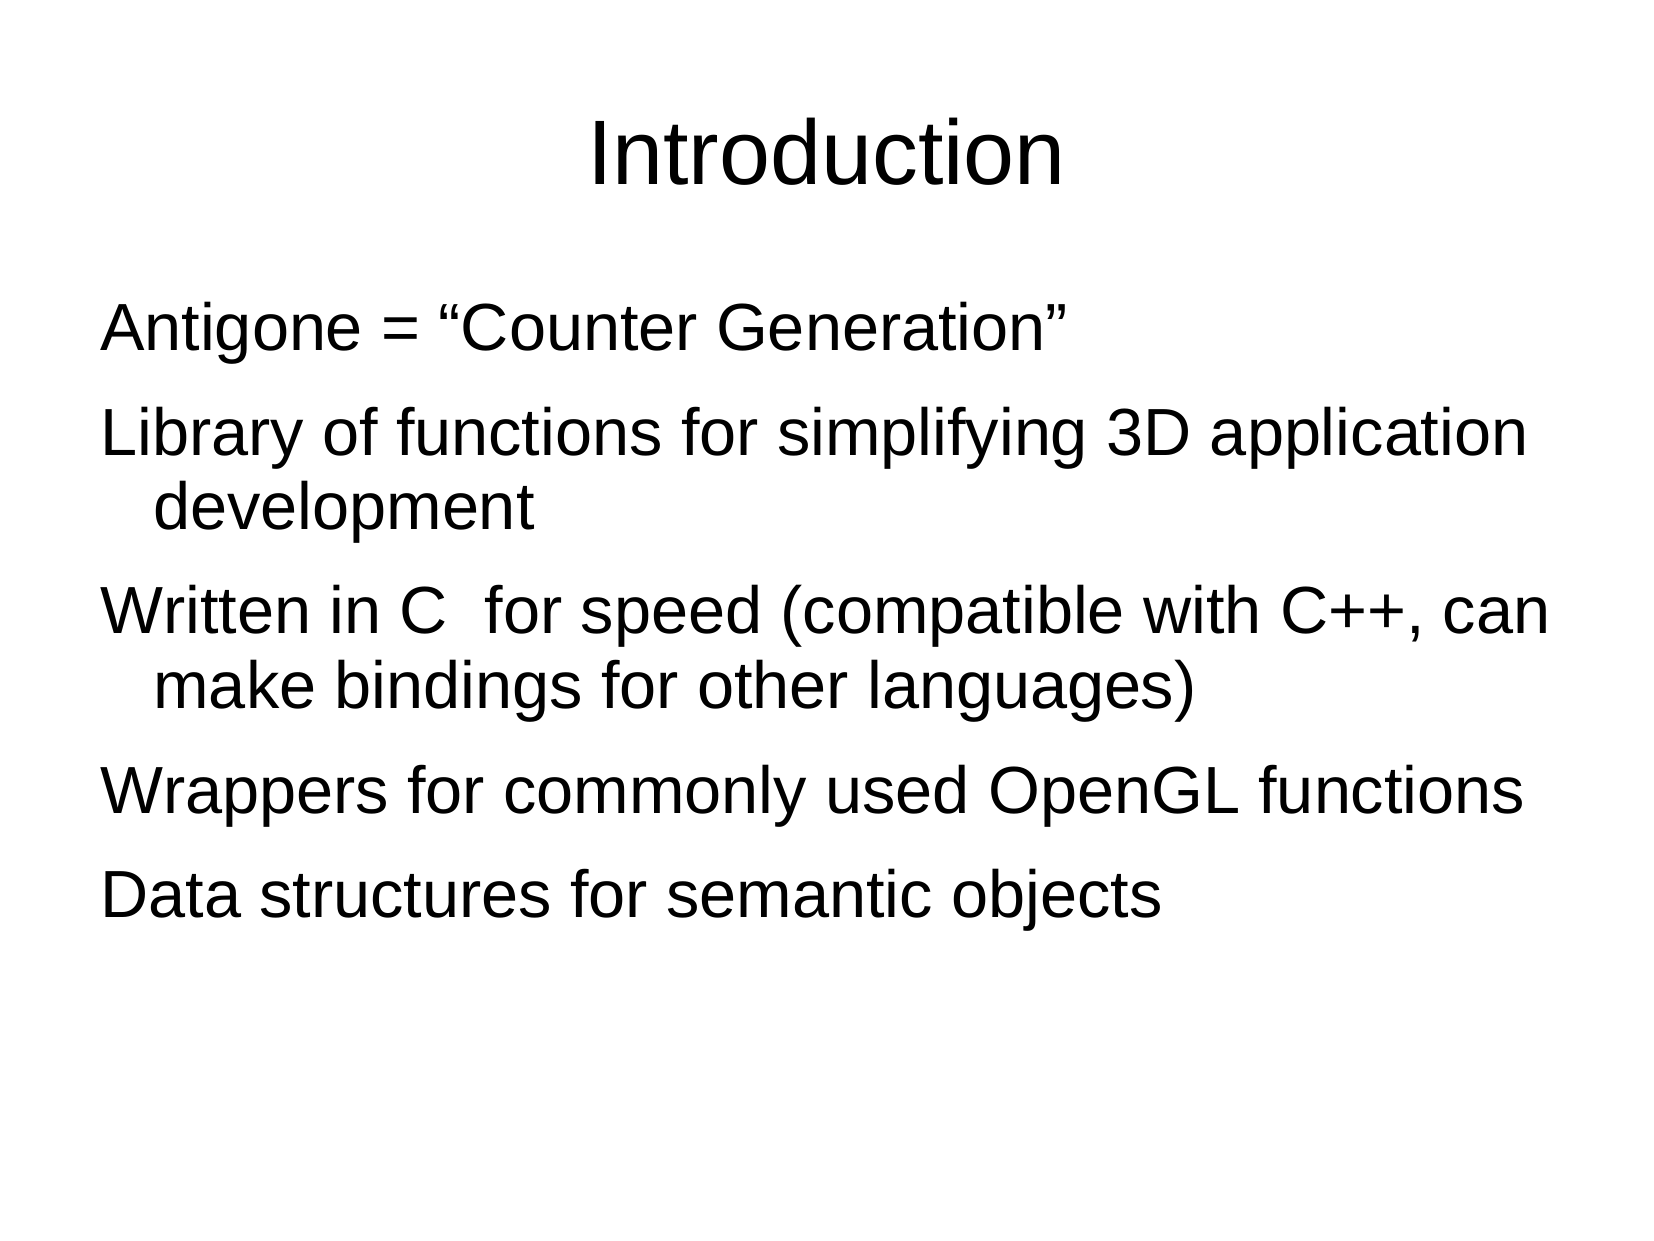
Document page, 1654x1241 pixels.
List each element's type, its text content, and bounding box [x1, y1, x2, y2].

title Introduction [82, 49, 1571, 257]
list Antigone = “Counter Generation” Library of functions for simplifying 3D application development Written in C for speed (compatible with C++, can make bindings for other languages) Wrappers for commonly used OpenGL functions Data structures for semantic objects [82, 290, 1571, 1109]
